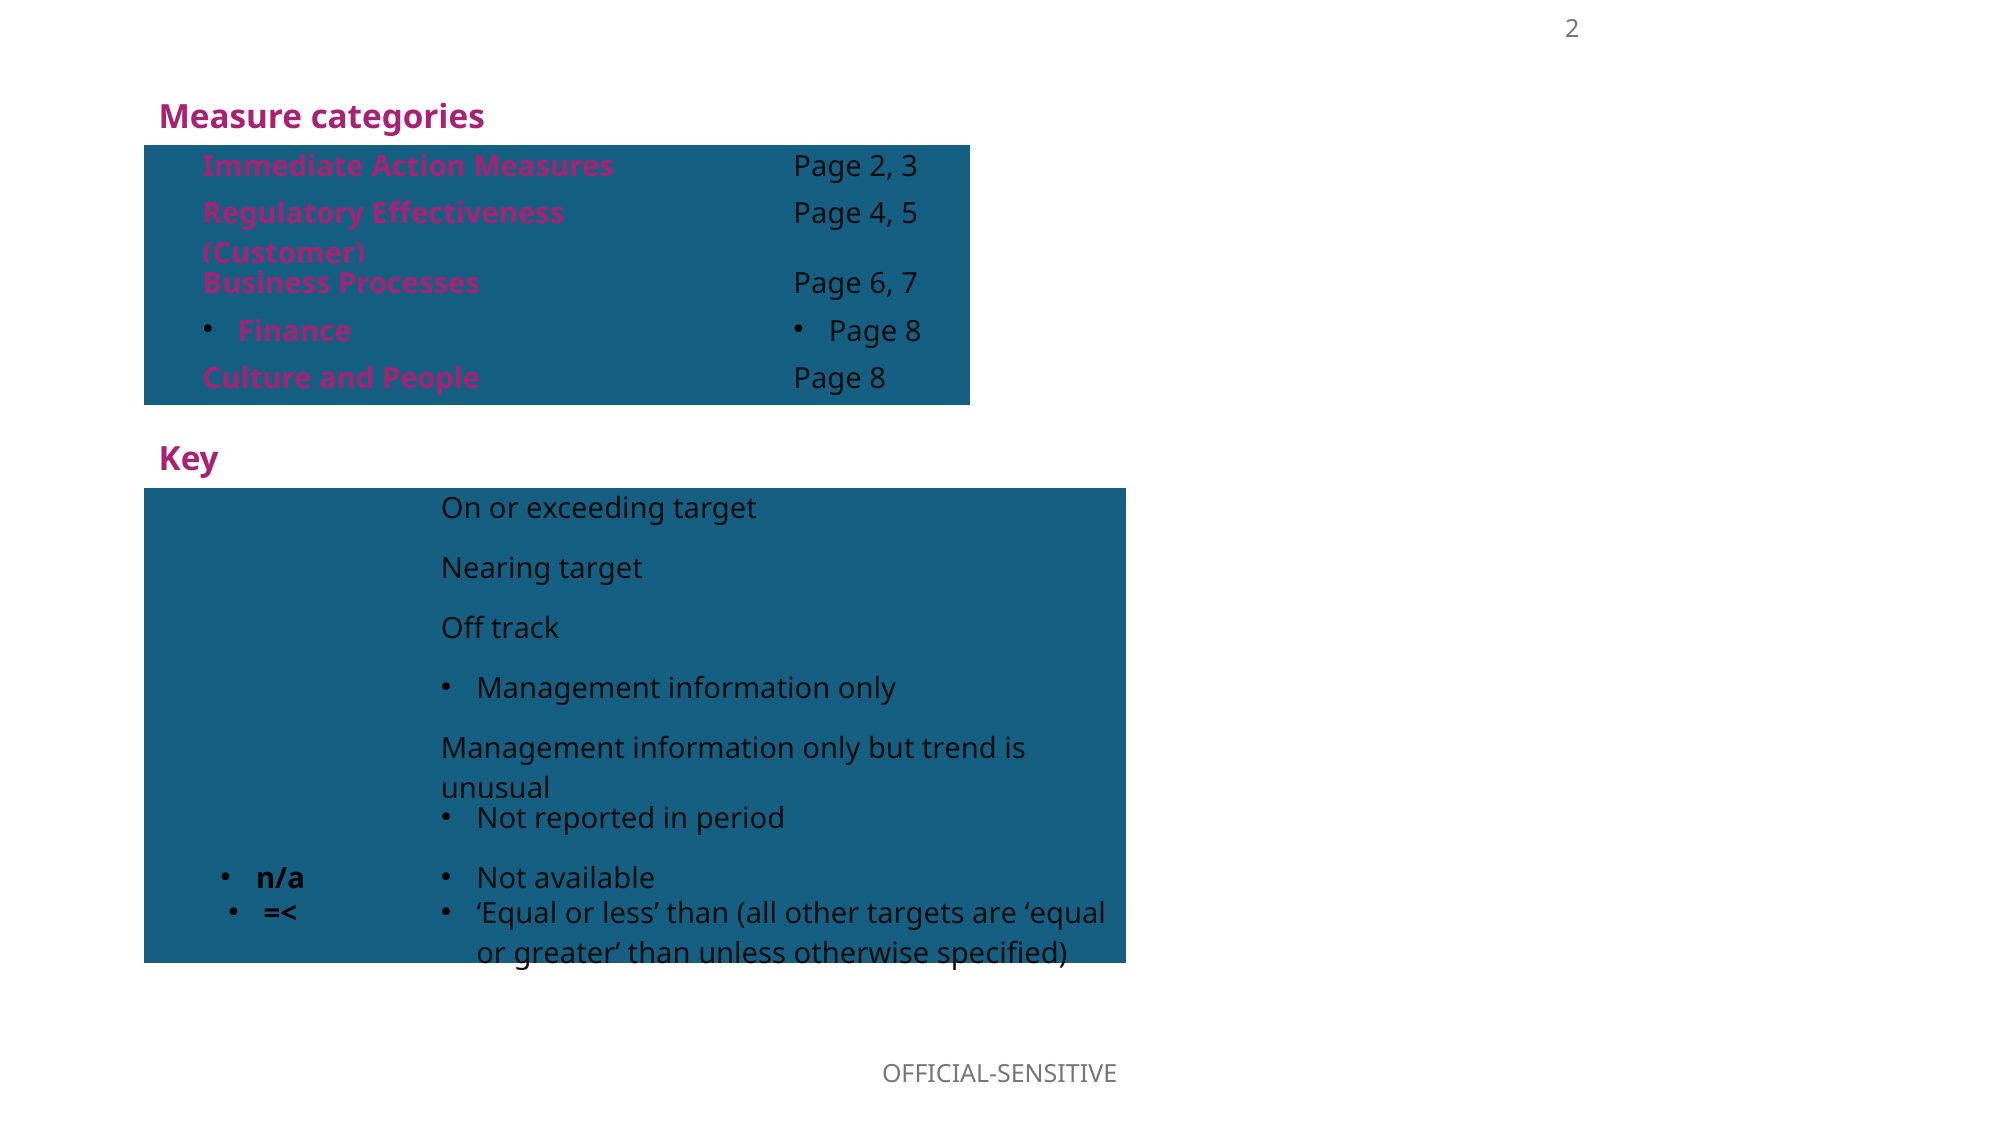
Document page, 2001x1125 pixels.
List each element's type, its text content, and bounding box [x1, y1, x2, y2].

table_cell Regulatory Effectiveness (Customer) [144, 193, 734, 263]
table_cell Culture and People [144, 358, 734, 405]
table_cell Business Processes [144, 263, 734, 310]
table_cell Not reported in period [382, 798, 1126, 858]
table_cell ‘Equal or less’ than (all other targets are ‘equal or greater’ than unless otherwise specified) [382, 893, 1126, 963]
table_cell Nearing target [382, 548, 1126, 608]
table_cell [144, 608, 382, 668]
table_cell [144, 548, 382, 608]
table_cell [144, 798, 382, 858]
table_header Page 2, 3 [734, 145, 970, 193]
table_cell Page 6, 7 [734, 263, 970, 310]
table_header On or exceeding target [382, 488, 1126, 548]
table_cell Management information only [382, 668, 1126, 728]
table_header Immediate Action Measures [144, 145, 734, 193]
table_cell Page 8 [734, 310, 970, 358]
table_cell Finance [144, 310, 734, 358]
table_header [144, 488, 382, 548]
table_cell [144, 668, 382, 728]
text_box OFFICIAL-SENSITIVE [662, 1042, 1338, 1103]
table_cell Management information only but trend is unusual [382, 728, 1126, 798]
table_cell Not available [382, 858, 1126, 893]
title Measure categories [143, 87, 874, 144]
table_cell Page 8 [734, 358, 970, 405]
table_cell Off track [382, 608, 1126, 668]
text_box 2 [1550, 0, 2000, 60]
table_cell =< [144, 893, 382, 963]
table_cell Page 4, 5 [734, 193, 970, 263]
text_box Key [143, 429, 874, 485]
table_cell n/a [144, 858, 382, 893]
table_cell [144, 728, 382, 798]
